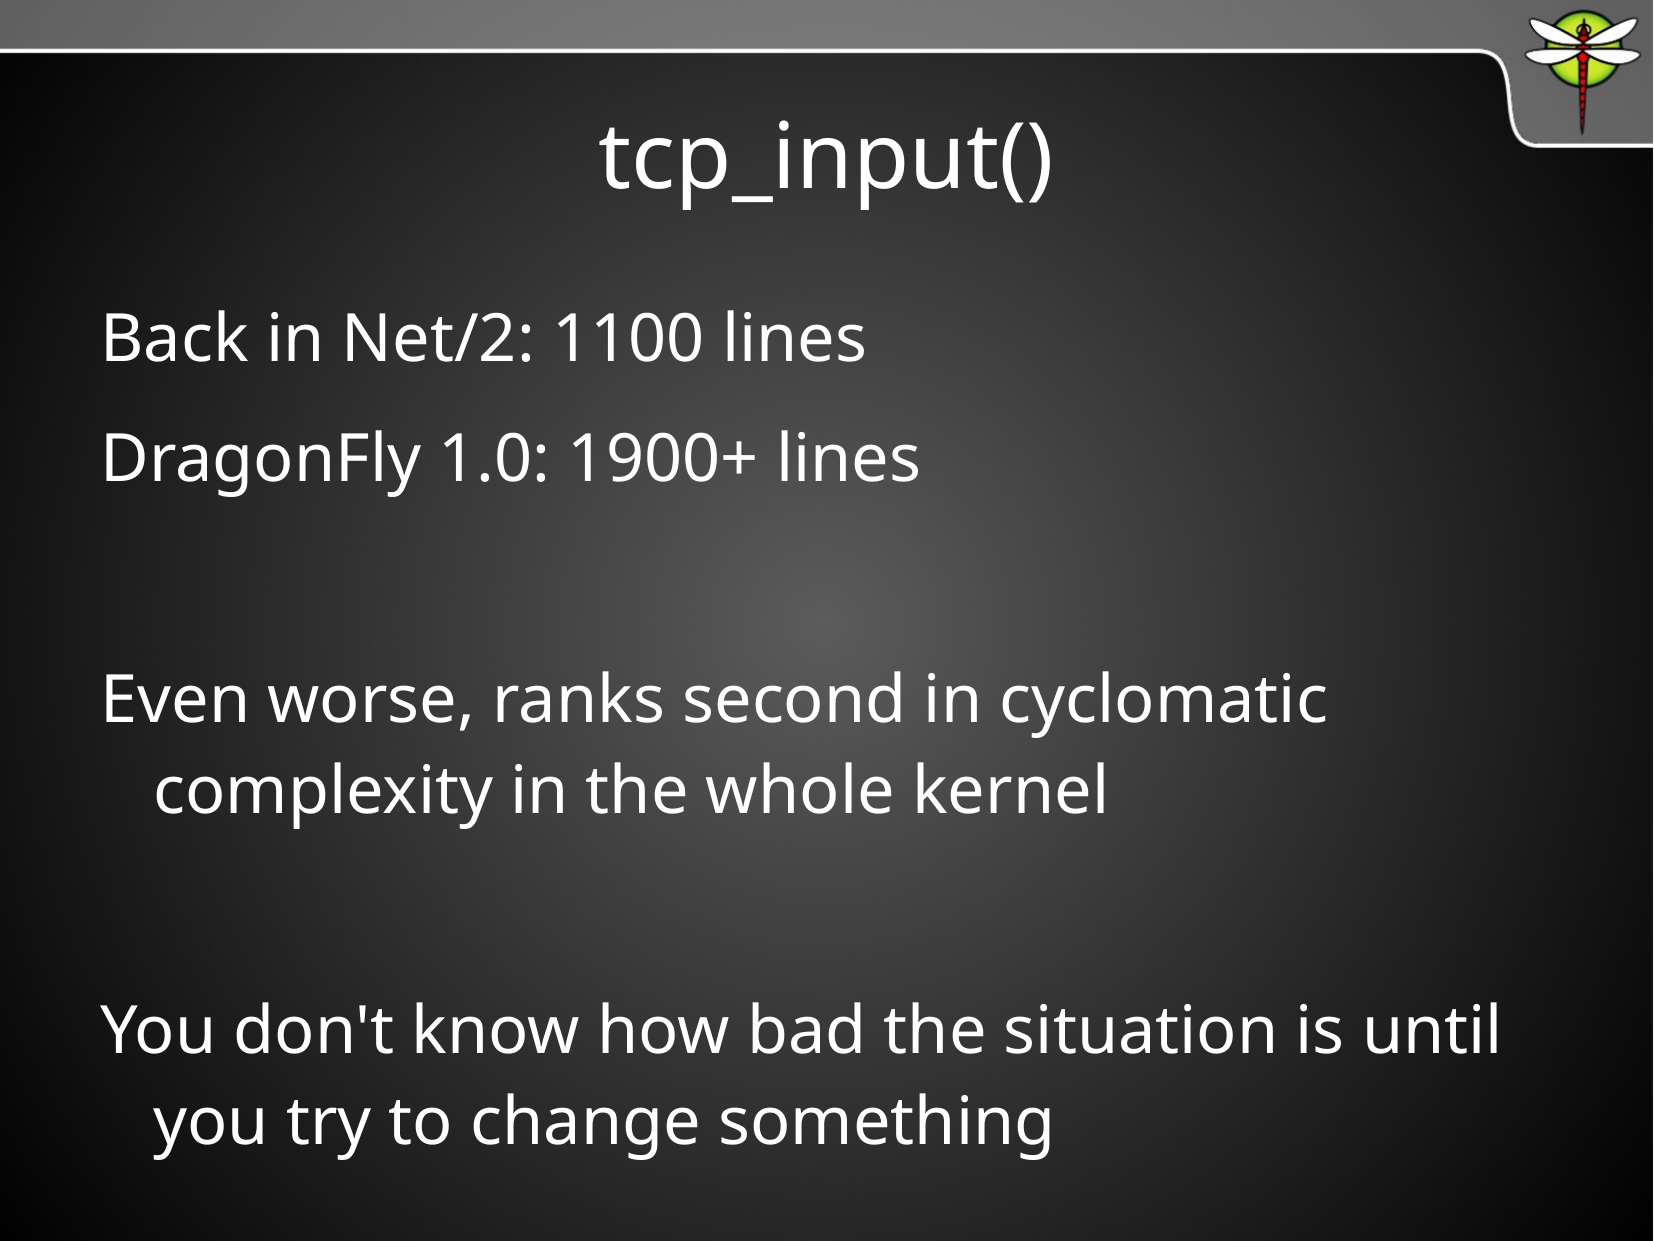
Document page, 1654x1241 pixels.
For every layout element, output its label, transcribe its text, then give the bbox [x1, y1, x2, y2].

picture [0, 0, 1654, 1241]
title tcp_input() [82, 56, 1571, 250]
list Back in Net/2: 1100 lines DragonFly 1.0: 1900+ lines Even worse, ranks second in cyclomatic complexity in the whole kernel You don't know how bad the situation is until you try to change something [82, 290, 1571, 1094]
